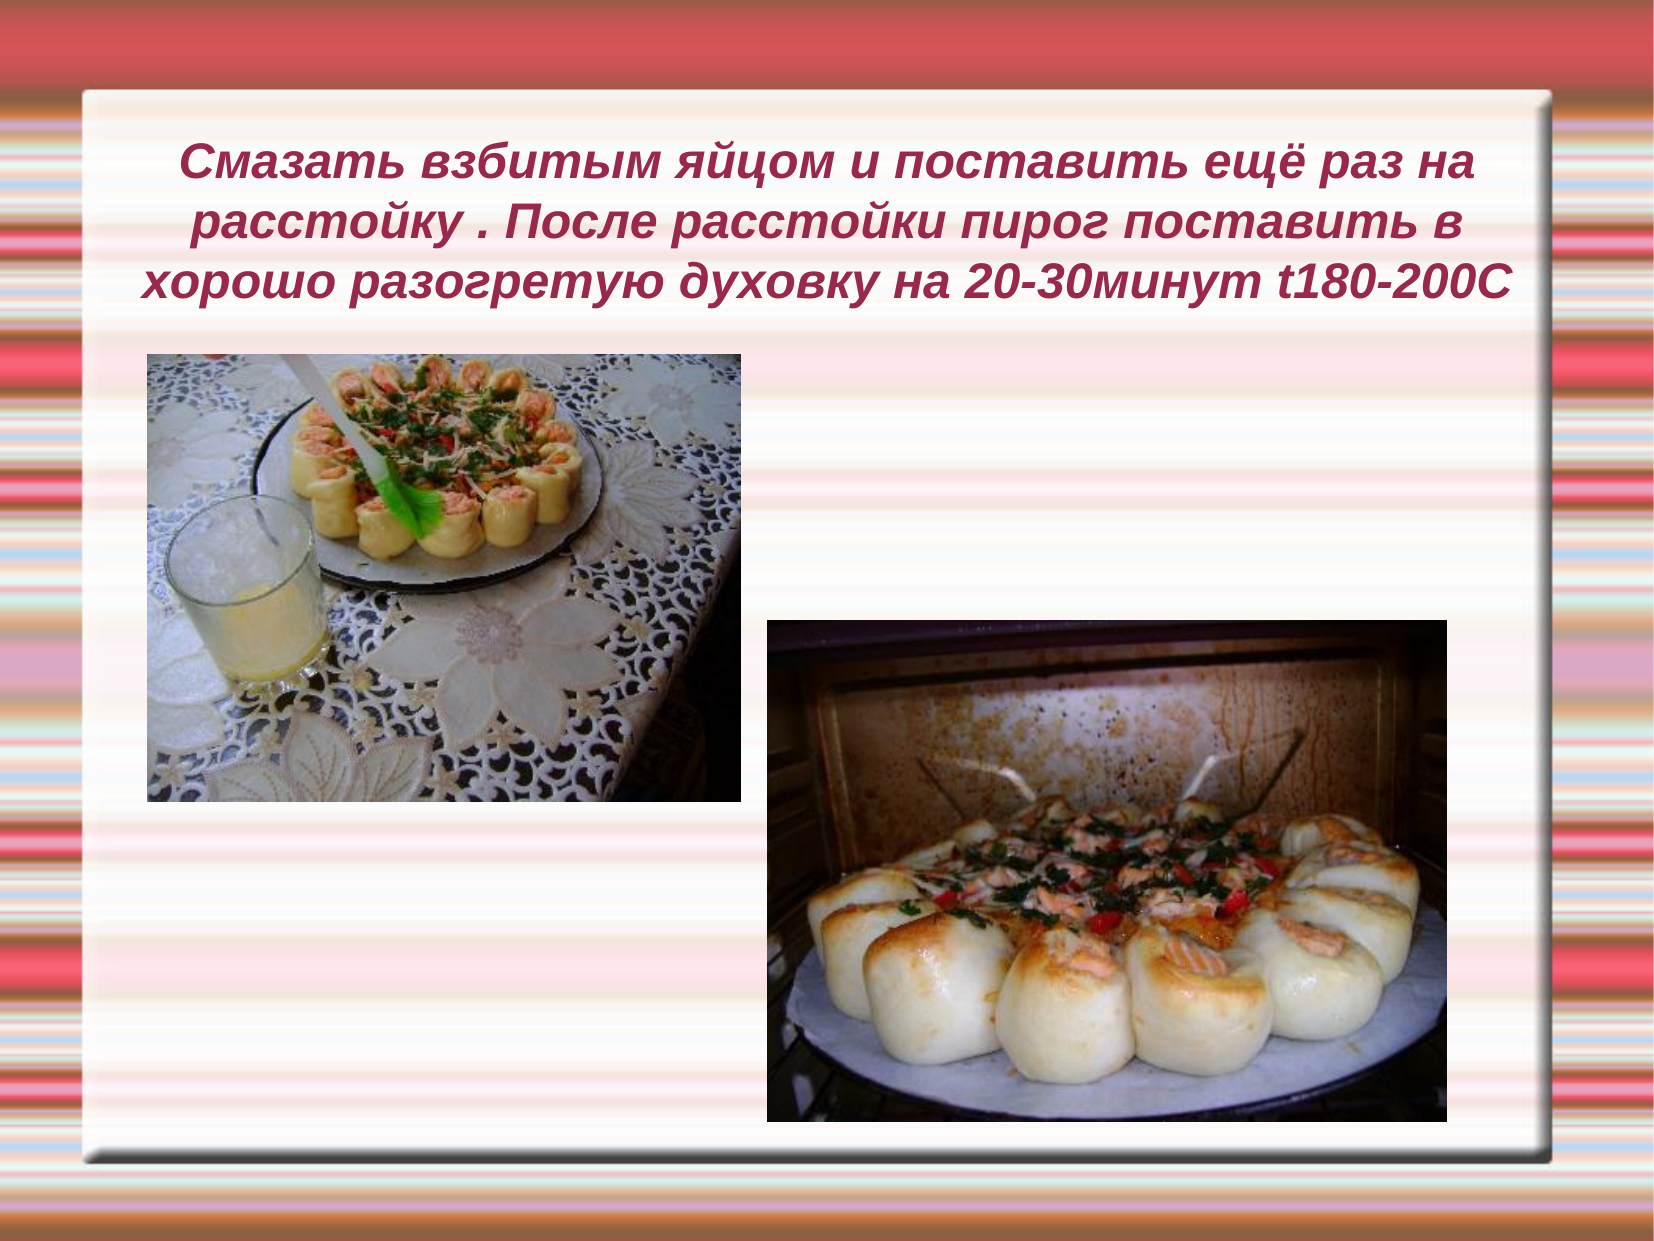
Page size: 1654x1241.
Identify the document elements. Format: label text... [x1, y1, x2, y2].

picture [147, 354, 741, 802]
title Смазать взбитым яйцом и поставить ещё раз на расстойку . После расстойки пирог поставить в хорошо разогретую духовку на 20-30минут t180-200C [121, 114, 1534, 322]
picture [767, 620, 1447, 1123]
